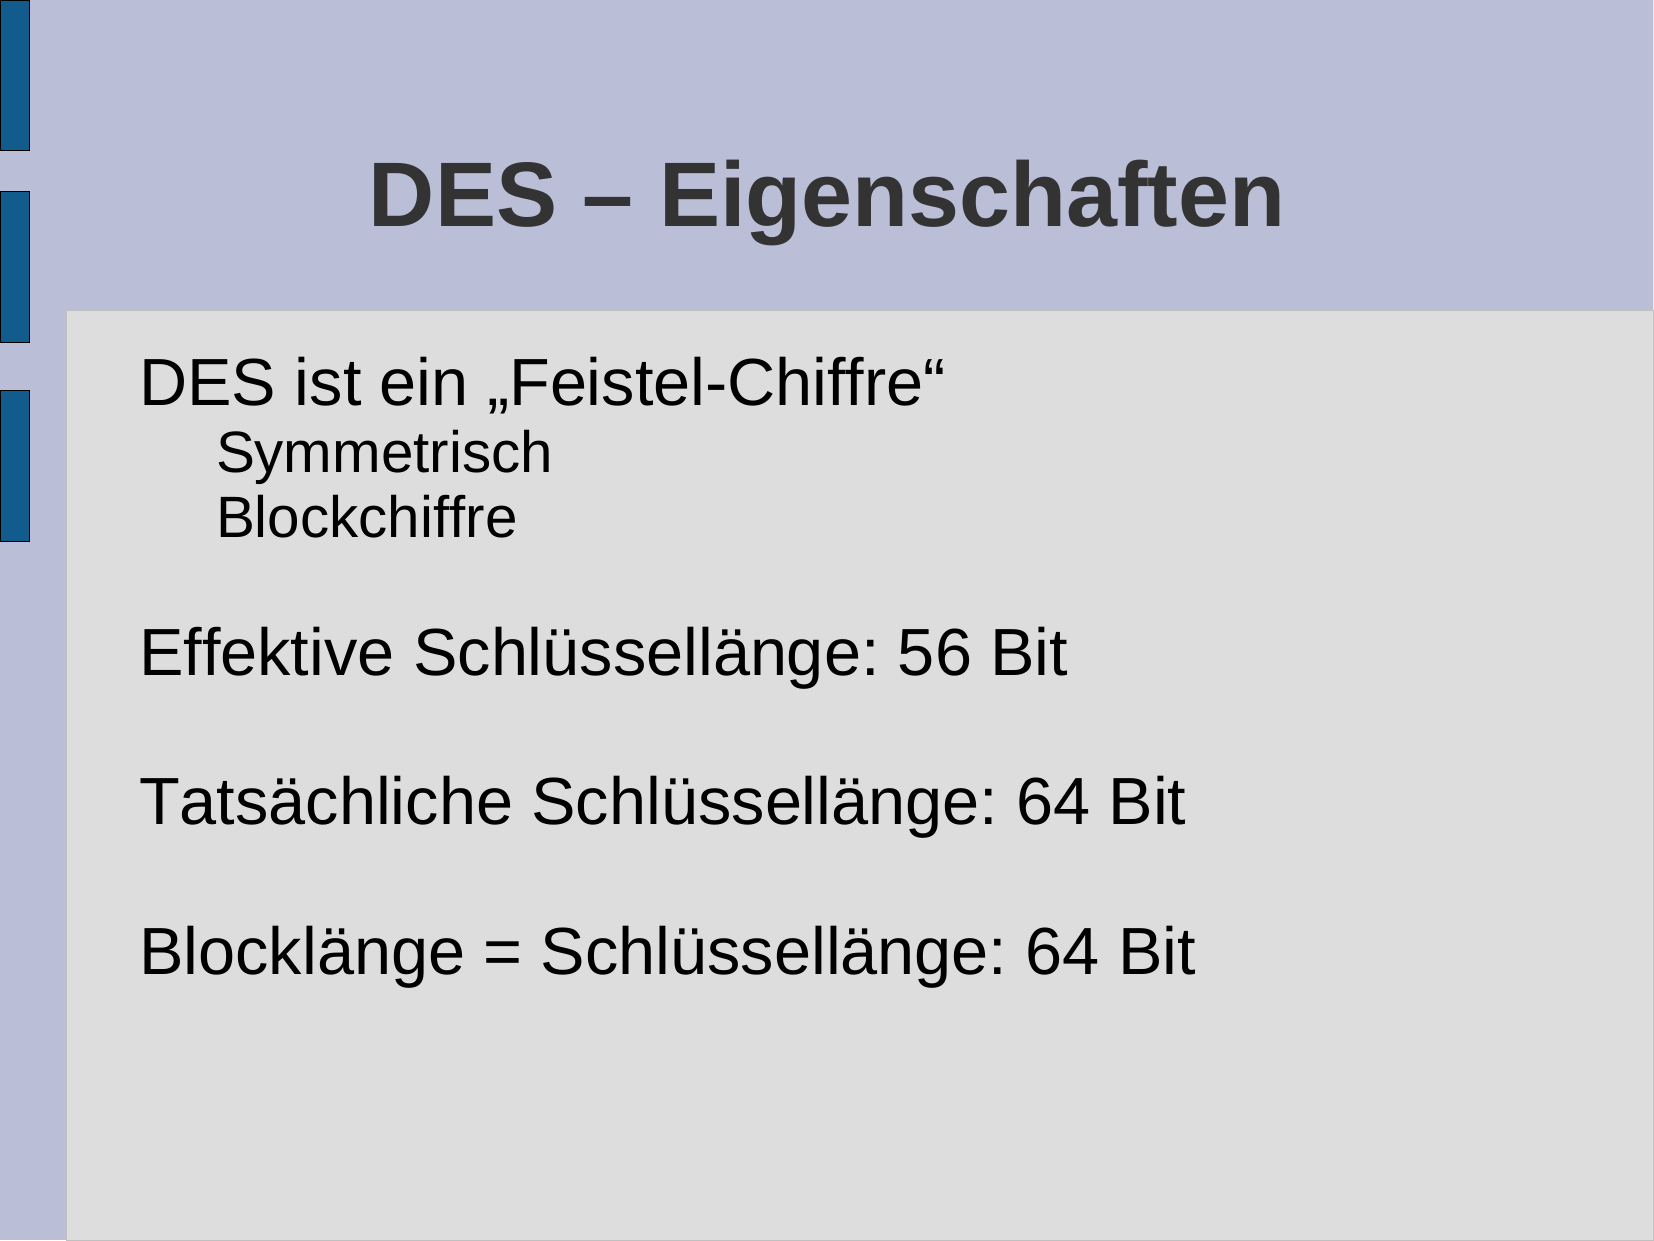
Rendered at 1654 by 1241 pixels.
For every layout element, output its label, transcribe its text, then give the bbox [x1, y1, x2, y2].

list DES ist ein „Feistel-Chiffre“ Symmetrisch Blockchiffre Effektive Schlüssellänge: 56 Bit Tatsächliche Schlüssellänge: 64 Bit Blocklänge = Schlüssellänge: 64 Bit [121, 344, 1534, 1127]
title DES – Eigenschaften [121, 91, 1534, 299]
